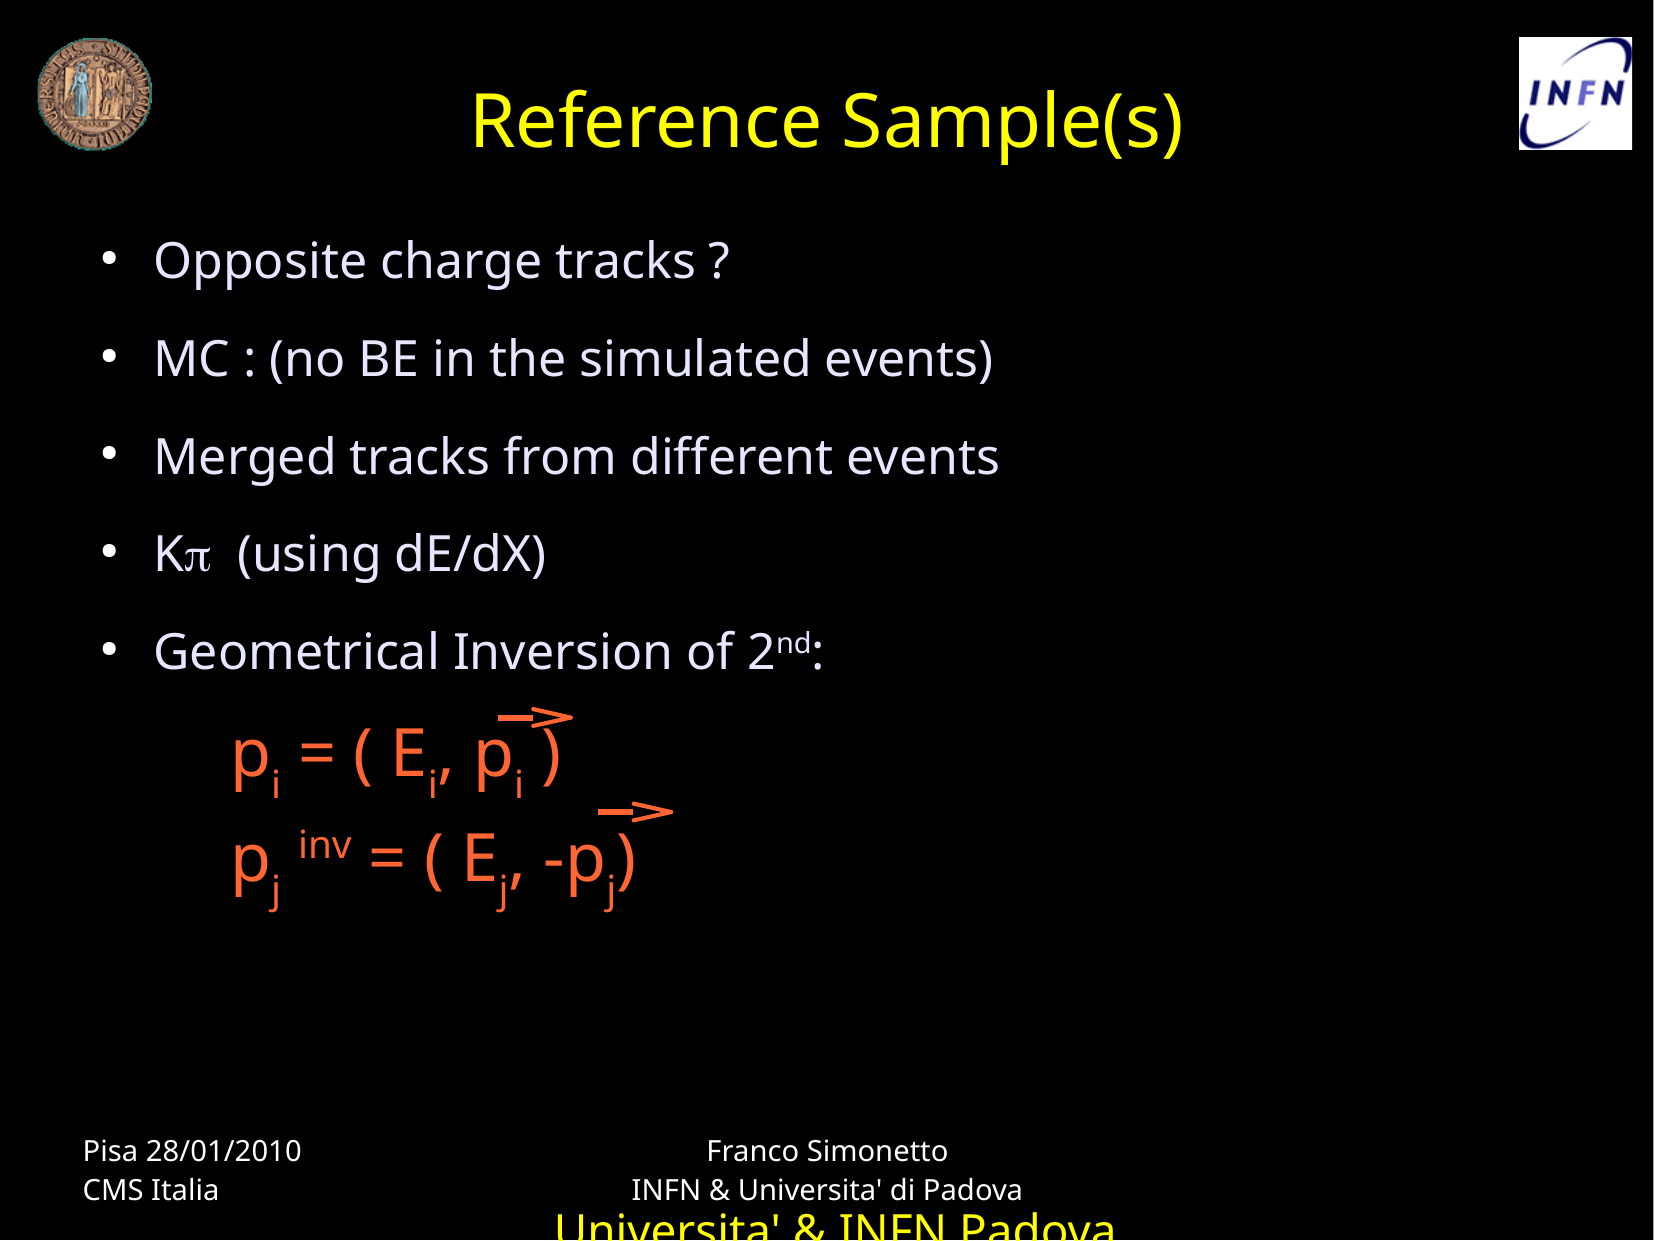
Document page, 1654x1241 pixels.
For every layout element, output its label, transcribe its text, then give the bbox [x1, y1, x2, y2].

title Reference Sample(s) [82, 56, 1571, 181]
picture [37, 37, 152, 152]
list Opposite charge tracks ? MC : (no BE in the simulated events) Merged tracks from different events Kp (using dE/dX) Geometrical Inversion of 2nd: [82, 225, 1571, 1094]
text_box pi = ( Ei, pi ) pj inv = ( Ej, -pj) [215, 697, 702, 901]
picture [1519, 37, 1633, 150]
